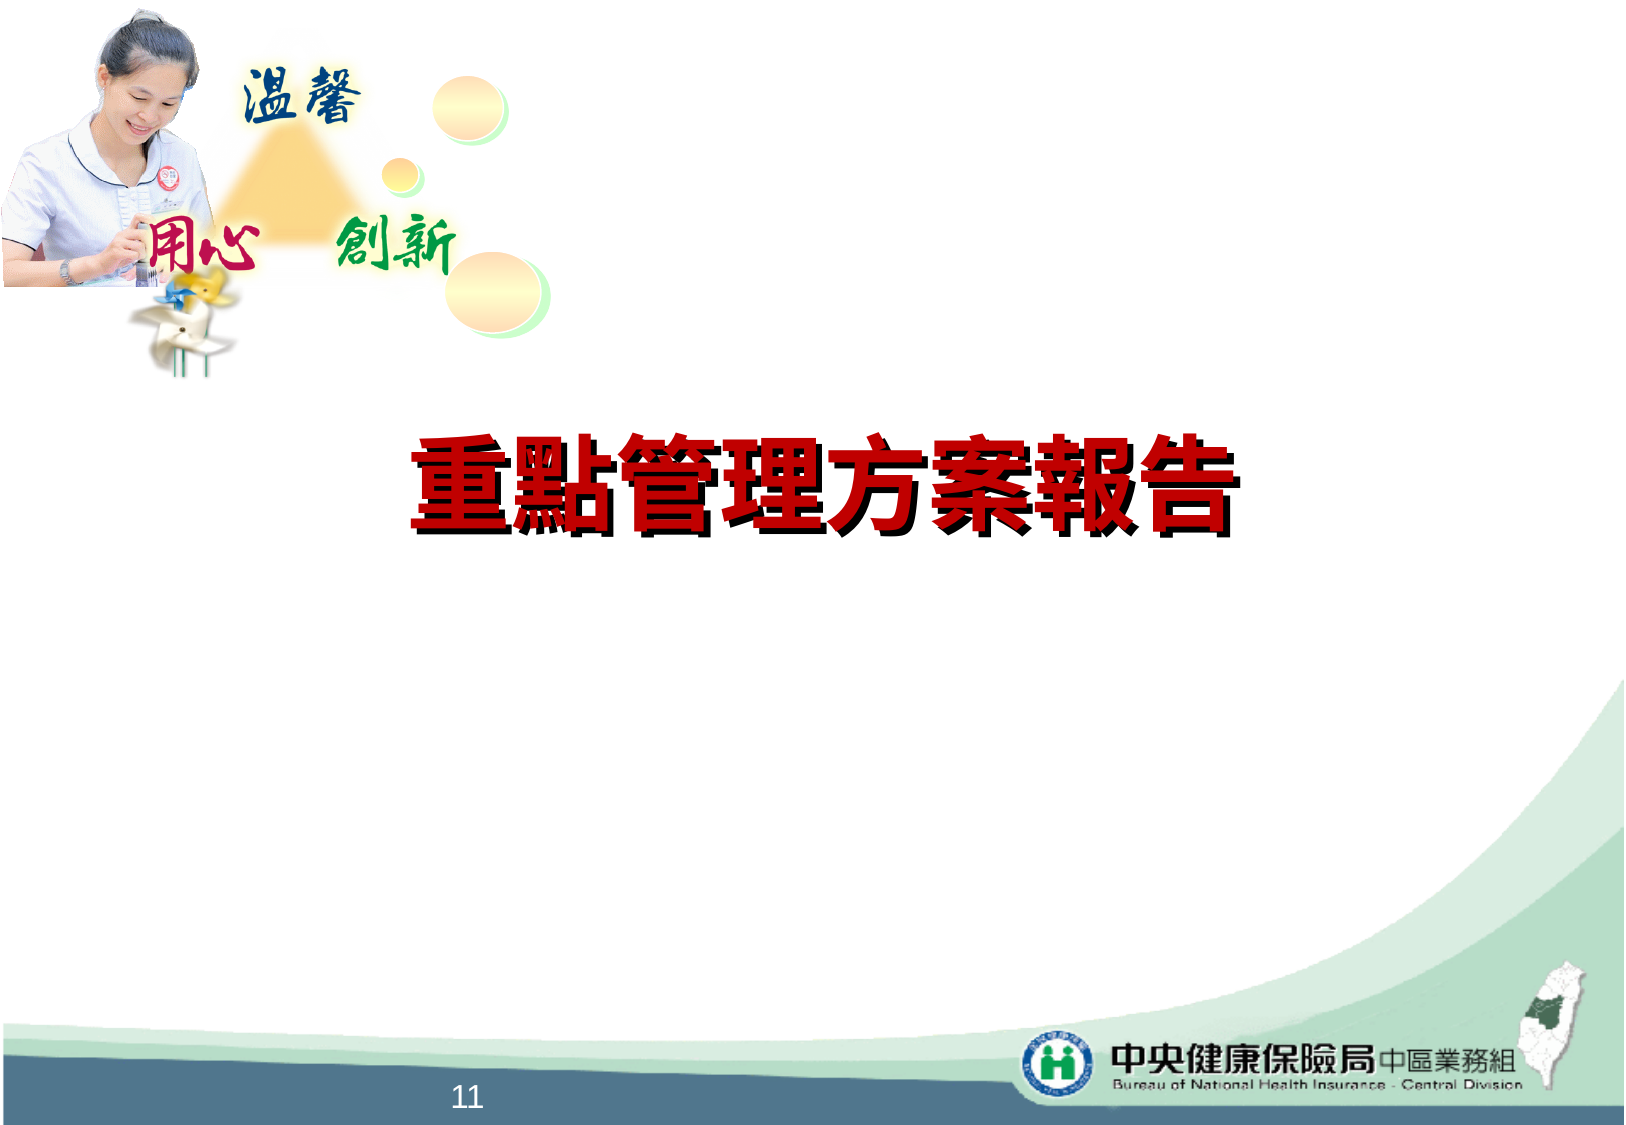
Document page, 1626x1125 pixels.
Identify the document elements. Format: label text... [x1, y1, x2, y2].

text_box [435, 1065, 815, 1125]
title 重點管理方案報告 [132, 316, 1515, 645]
